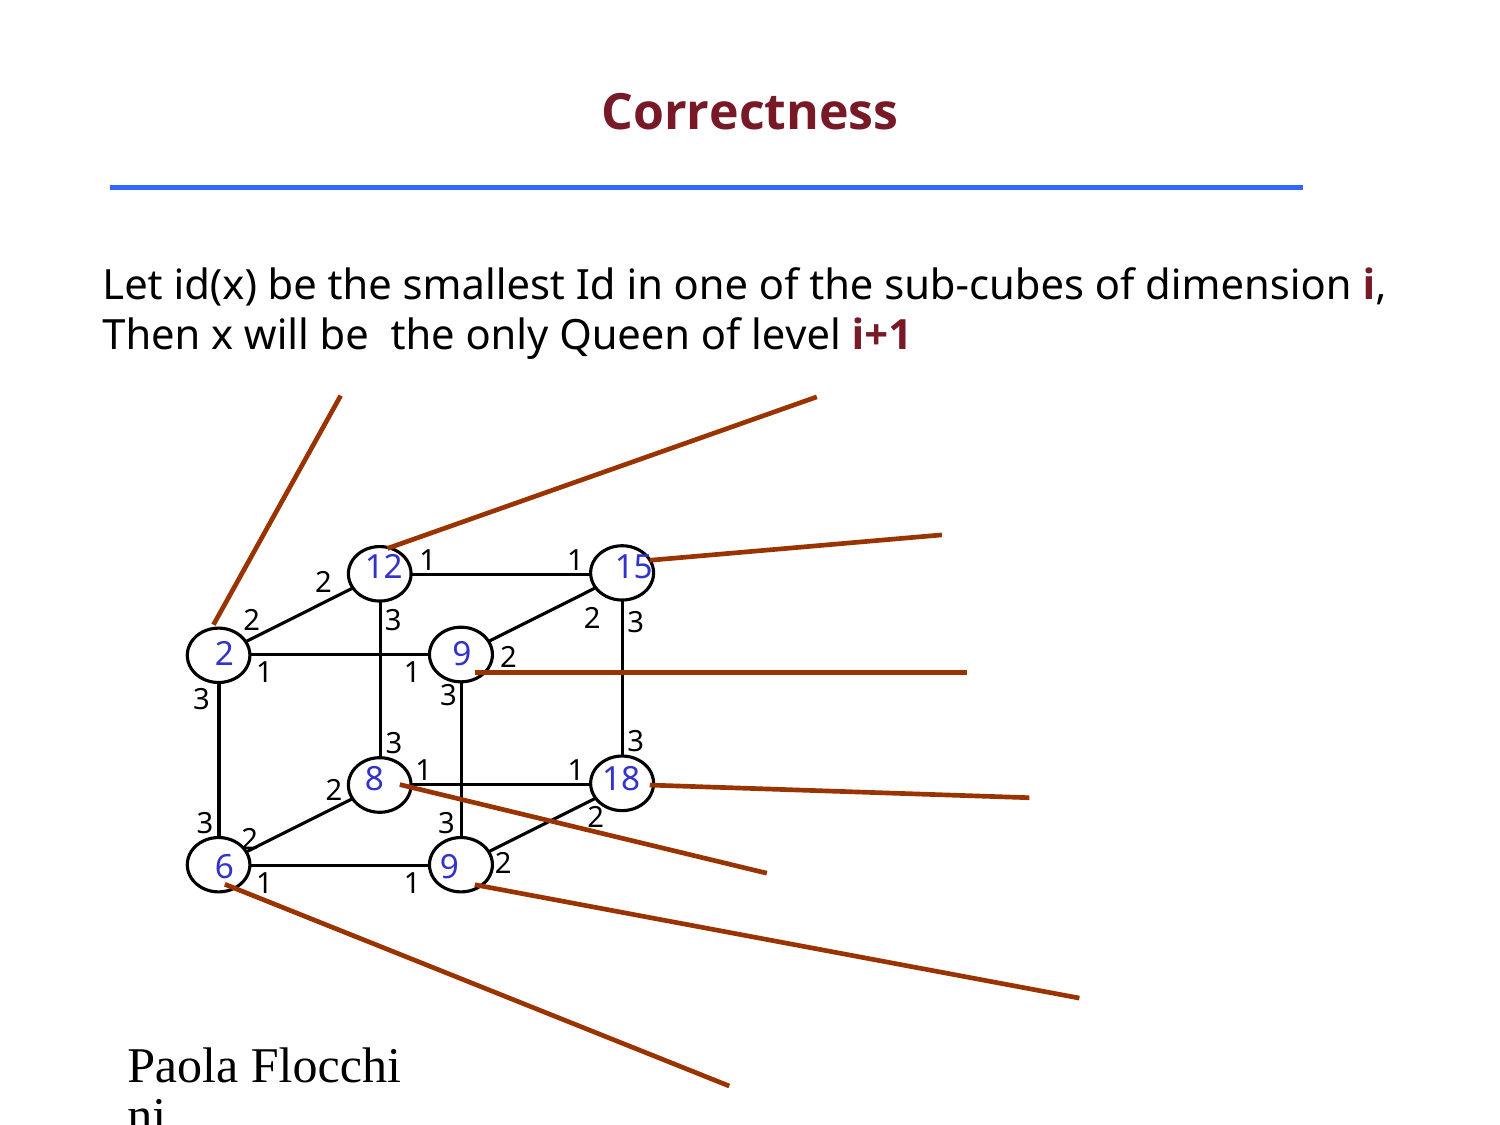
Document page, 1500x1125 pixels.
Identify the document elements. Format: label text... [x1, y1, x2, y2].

text_box 1 [241, 645, 288, 696]
text_box 2 [572, 794, 599, 827]
text_box [357, 593, 370, 600]
text_box 8 [350, 749, 399, 806]
text_box Let id(x) be the smallest Id in one of the sub-cubes of dimension i, Then x will be the only Queen of level i+1 [87, 249, 1421, 426]
text_box 3 [423, 796, 470, 848]
text_box [187, 633, 200, 672]
text_box 2 [480, 836, 527, 887]
text_box [620, 806, 640, 811]
text_box 1 [249, 856, 288, 906]
text_box 3 [425, 668, 472, 719]
text_box 1 [552, 743, 600, 794]
text_box 3 [612, 714, 659, 765]
text_box 1 [389, 856, 436, 908]
text_box 2 [200, 623, 249, 680]
text_box Correctness [112, 75, 1388, 144]
text_box [593, 584, 599, 592]
text_box 9 [425, 837, 474, 893]
text_box 2 [485, 675, 532, 682]
text_box 1 [400, 743, 448, 793]
text_box 12 [349, 537, 418, 593]
text_box [431, 636, 437, 668]
text_box 1 [389, 645, 436, 696]
text_box 2 [487, 630, 532, 670]
text_box 1 [400, 788, 424, 794]
text_box 18 [587, 749, 656, 806]
text_box 1 [418, 533, 452, 584]
text_box 3 [370, 593, 417, 644]
text_box 1 [552, 533, 599, 584]
text_box [474, 840, 480, 883]
text_box 3 [612, 595, 659, 646]
text_box [187, 848, 200, 887]
text_box 2 [226, 812, 274, 856]
text_box 3 [178, 672, 225, 724]
text_box 2 [310, 763, 358, 814]
text_box 9 [437, 624, 487, 681]
text_box 6 [200, 837, 249, 893]
text_box 3 [370, 717, 418, 749]
text_box [359, 788, 410, 813]
text_box 2 [572, 829, 620, 842]
text_box 3 [181, 796, 229, 848]
text_box 2 [300, 555, 347, 607]
text_box 2 [228, 593, 276, 644]
text_box 2 [590, 806, 620, 835]
text_box 1 [241, 894, 272, 907]
text_box 2 [569, 592, 616, 643]
text_box 15 [599, 537, 668, 593]
text_box 1 [404, 533, 421, 537]
